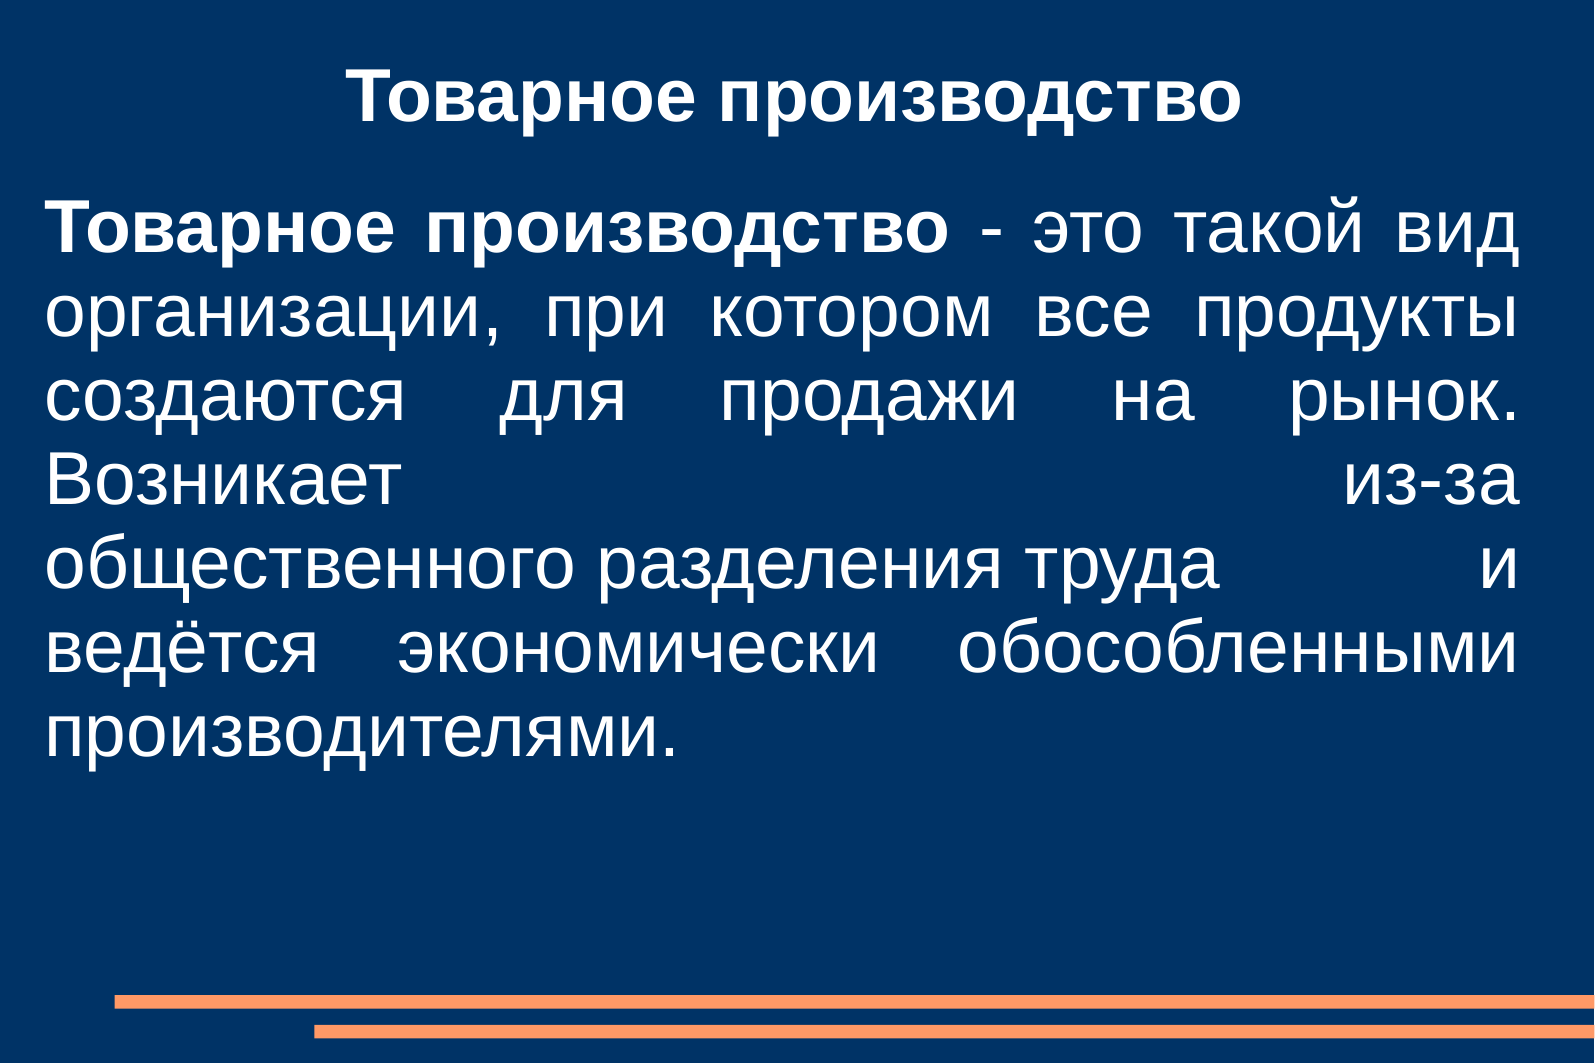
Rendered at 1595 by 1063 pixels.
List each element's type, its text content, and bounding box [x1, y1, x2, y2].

text_box Товарное производство - это такой вид организации, при котором все продукты создаются для продажи на рынок. Возникает из-за общественного разделения труда и ведётся экономически обособленными производителями. [29, 177, 1536, 857]
text_box Товарное производство [40, 46, 1566, 146]
